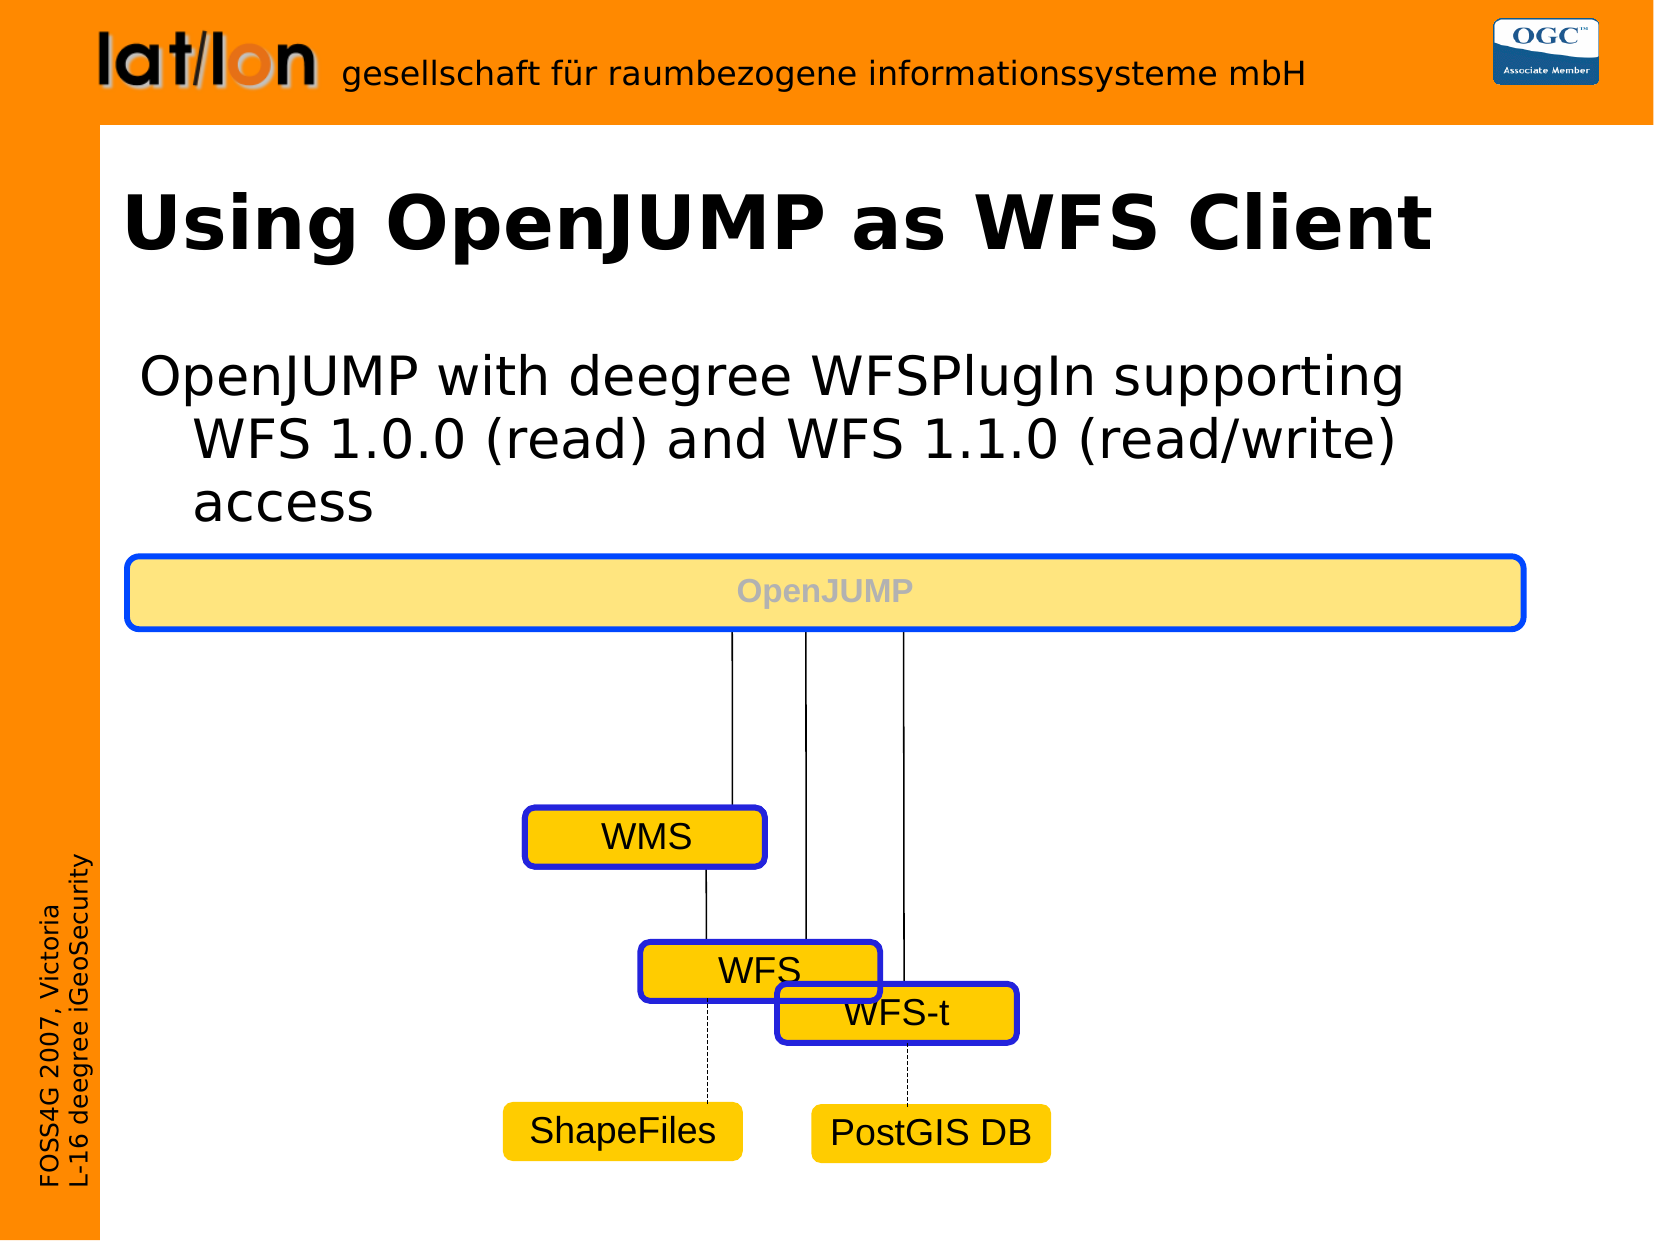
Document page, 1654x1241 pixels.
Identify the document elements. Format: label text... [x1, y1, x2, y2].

text_box OpenJUMP [130, 560, 1520, 626]
text_box WFS-t [780, 987, 877, 997]
picture [1493, 18, 1599, 85]
list OpenJUMP with deegree WFSPlugIn supporting WFS 1.0.0 (read) and WFS 1.1.0 (read/write) access [121, 344, 1534, 1127]
text_box ShapeFiles [502, 1101, 743, 1162]
text_box WFS-t [848, 1004, 858, 1020]
picture [87, 23, 324, 97]
text_box PostGIS DB [811, 1104, 1052, 1164]
text_box WMS [528, 811, 761, 863]
text_box WFS-t [864, 1004, 873, 1022]
text_box WFS [644, 945, 877, 997]
text_box WFS-t [780, 987, 1013, 1039]
title Using OpenJUMP as WFS Client [121, 120, 1534, 328]
